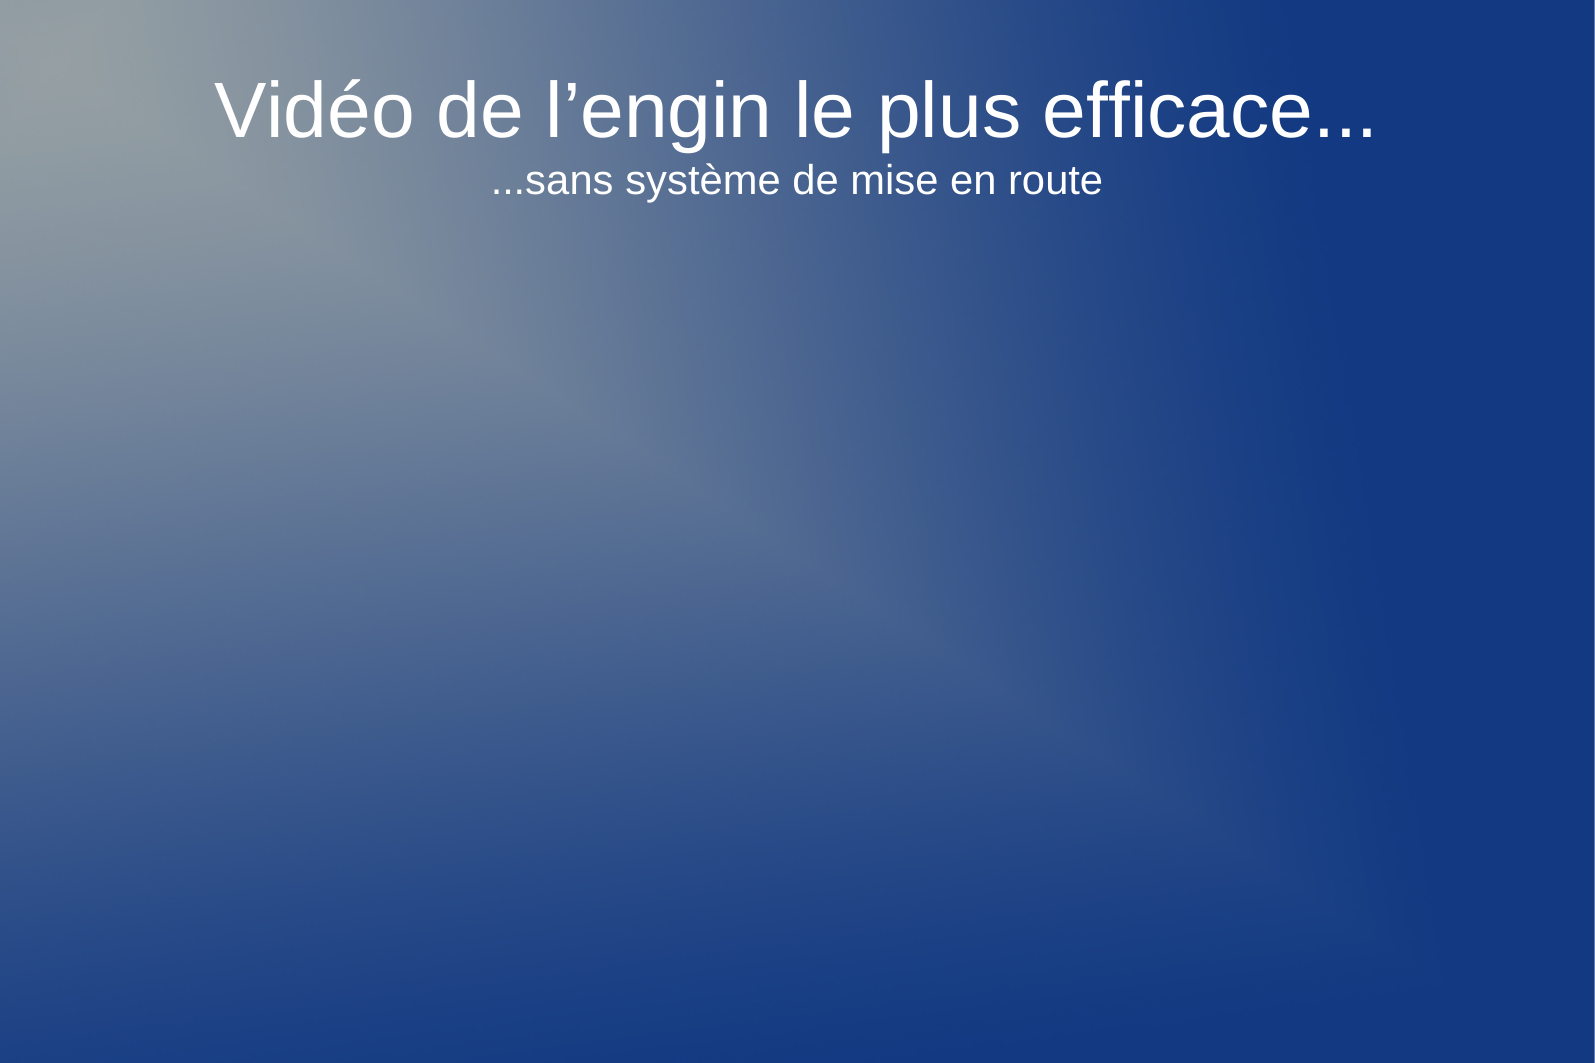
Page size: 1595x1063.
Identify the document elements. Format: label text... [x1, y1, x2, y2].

title Vidéo de l’engin le plus efficace... ...sans système de mise en route [79, 42, 1515, 220]
picture [170, 302, 1418, 1004]
